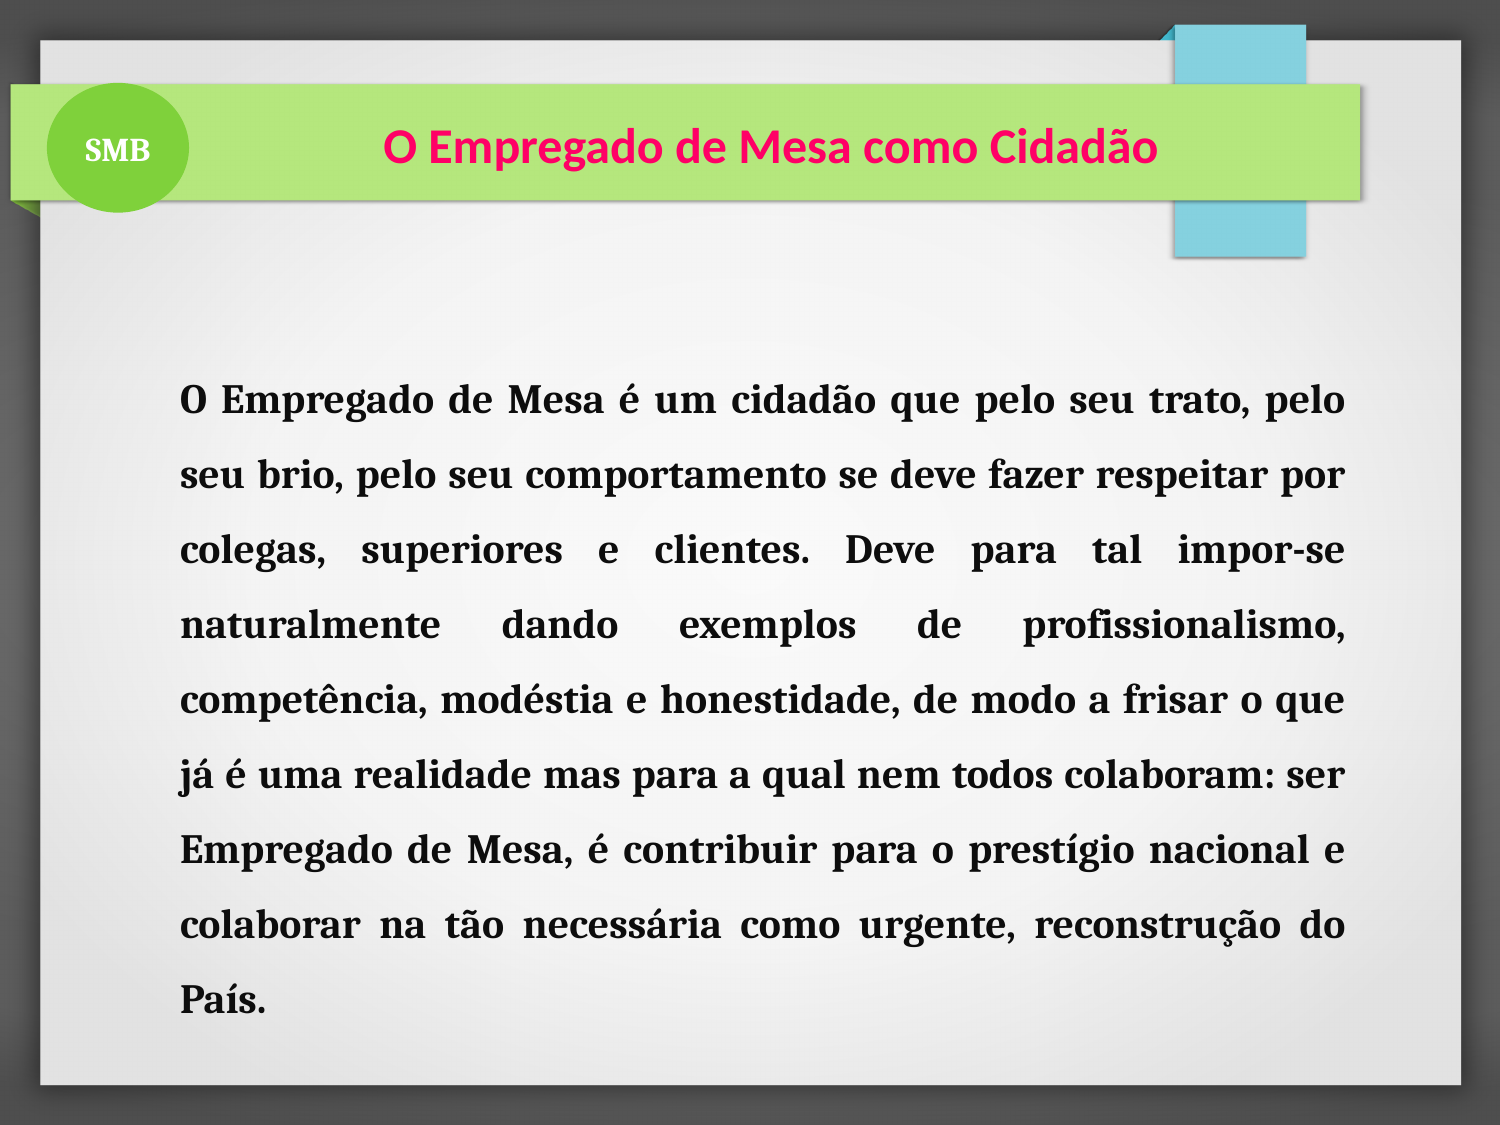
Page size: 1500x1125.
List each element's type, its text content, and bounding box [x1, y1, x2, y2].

picture [0, 0, 1500, 1125]
text_box O Empregado de Mesa como Cidadão [221, 106, 1311, 182]
text_box SMB [46, 82, 190, 213]
text_box O Empregado de Mesa é um cidadão que pelo seu trato, pelo seu brio, pelo seu comportamento se deve fazer respeitar por colegas, superiores e clientes. Deve para tal impor-se naturalmente dando exemplos de profissionalismo, competência, modéstia e honestidade, de modo a frisar o que já é uma realidade mas para a qual nem todos colaboram: ser Empregado de Mesa, é contribuir para o prestígio nacional e colaborar na tão necessária como urgente, reconstrução do País. [165, 339, 1362, 1029]
